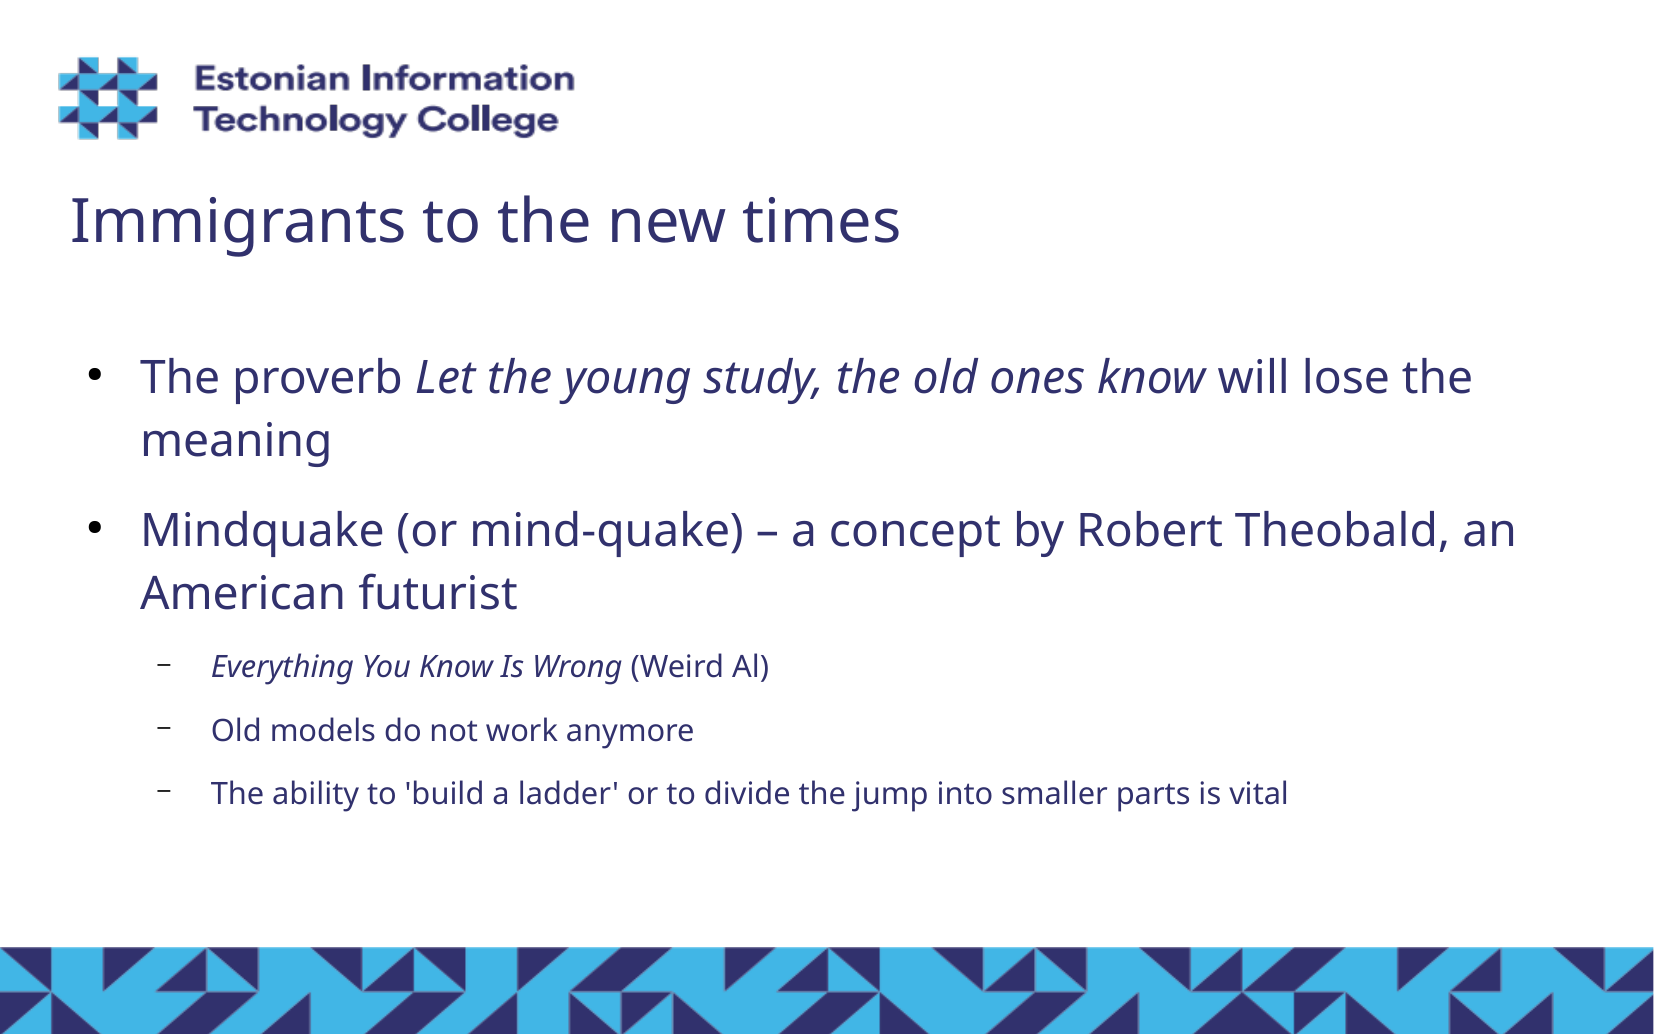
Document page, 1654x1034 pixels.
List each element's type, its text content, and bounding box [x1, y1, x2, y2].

list The proverb Let the young study, the old ones know will lose the meaning Mindquake (or mind-quake) – a concept by Robert Theobald, an American futurist Everything You Know Is Wrong (Weird Al) Old models do not work anymore The ability to 'build a ladder' or to divide the jump into smaller parts is vital [69, 344, 1536, 926]
title Immigrants to the new times [70, 132, 1559, 306]
